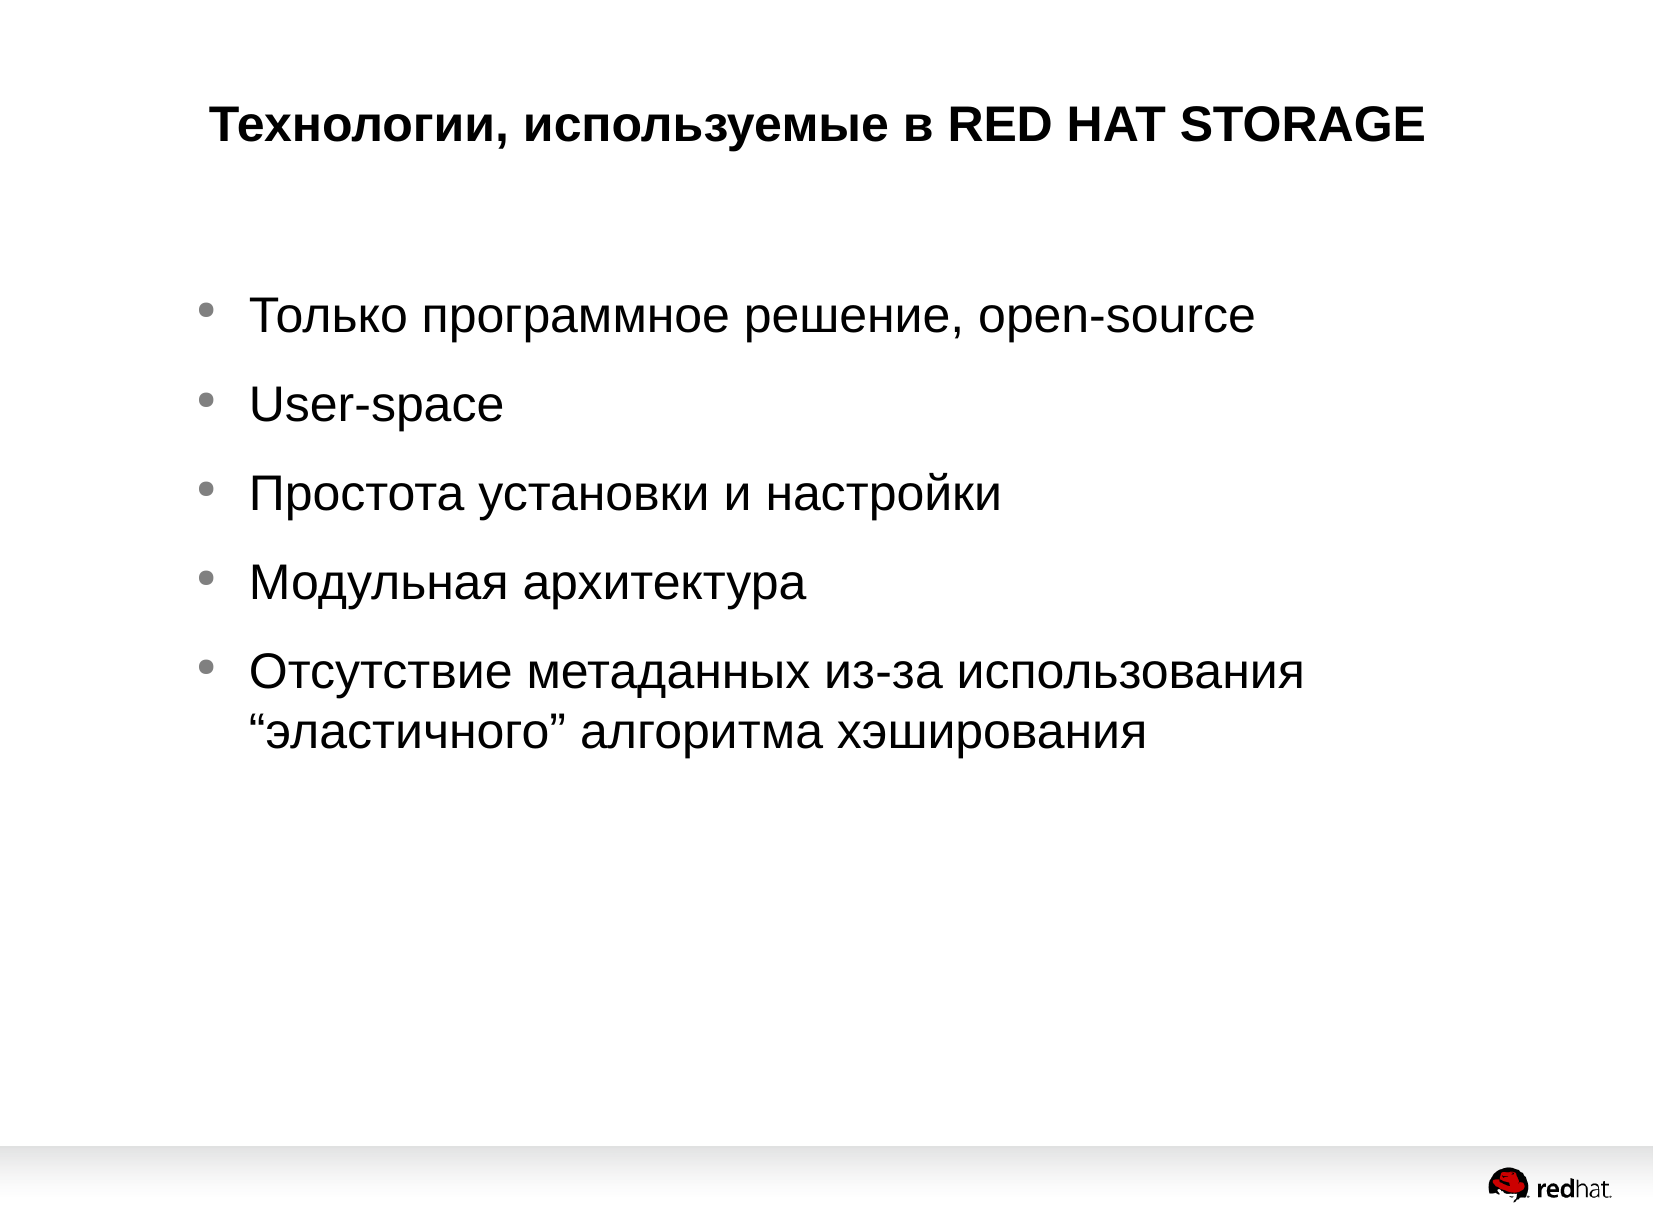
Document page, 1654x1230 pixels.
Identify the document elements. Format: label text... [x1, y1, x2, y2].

text_box Технологии, используемые в RED HAT STORAGE [149, 88, 1500, 160]
picture [0, 1146, 1653, 1230]
list Только программное решение, open-source User-space Простота установки и настройки Модульная архитектура Отсутствие метаданных из-за использования “эластичного” алгоритма хэширования [151, 210, 1468, 1103]
